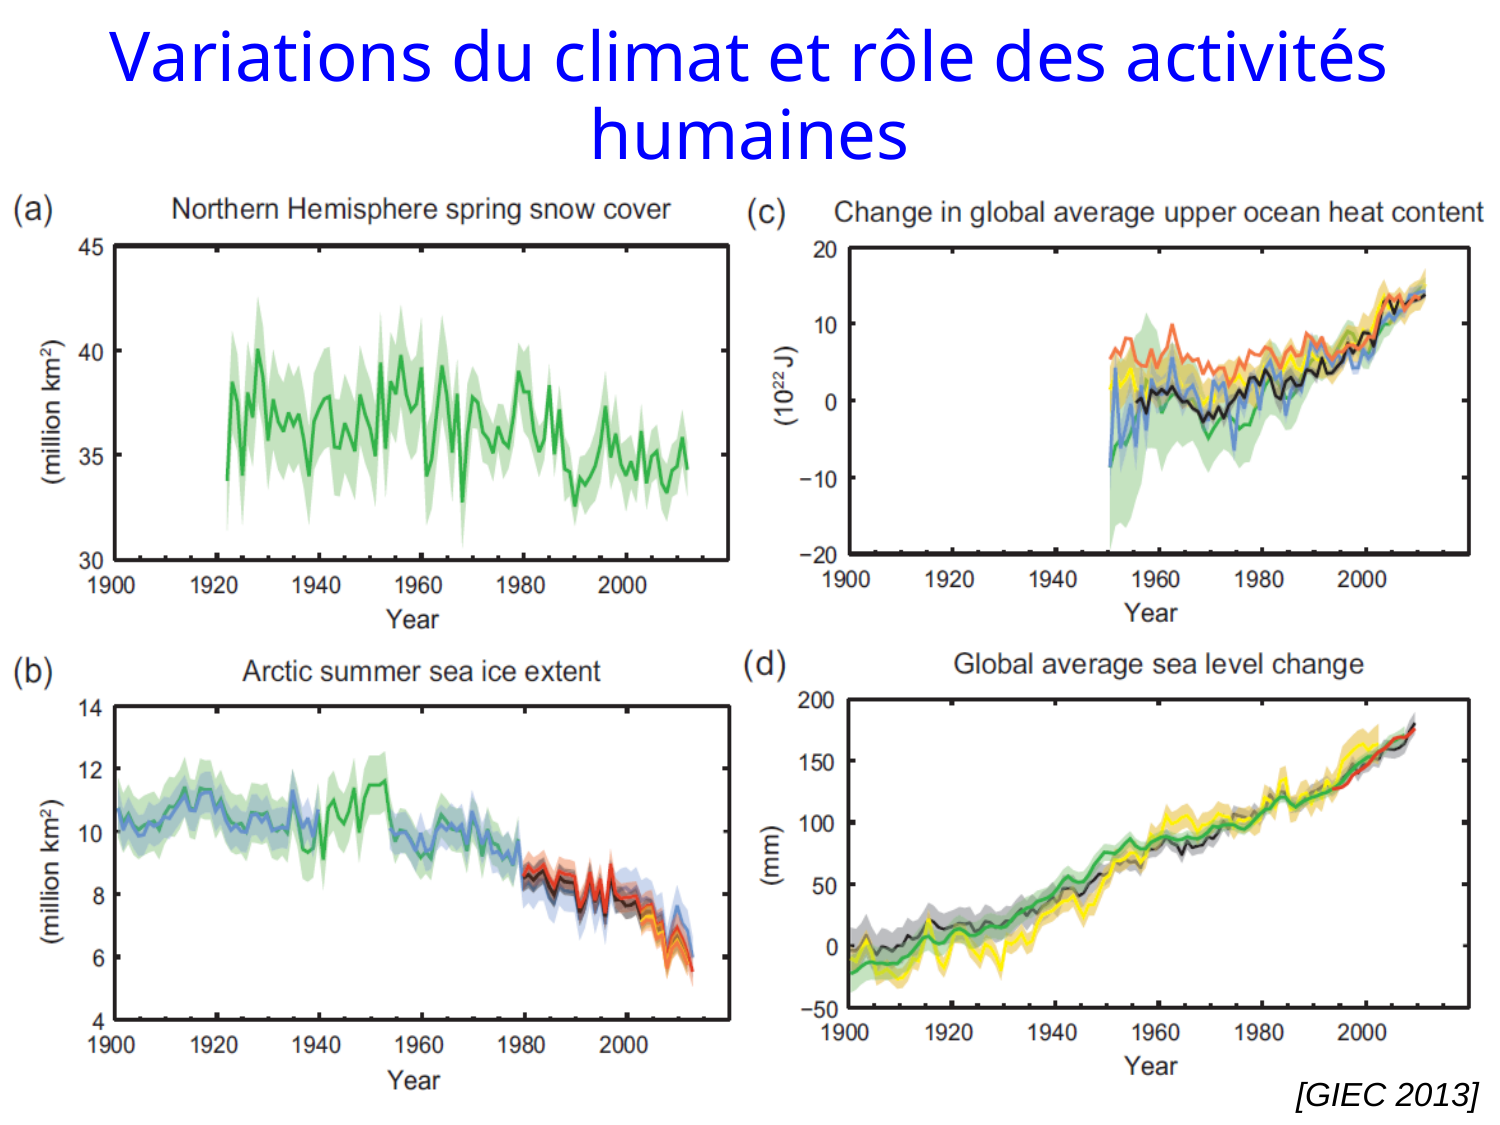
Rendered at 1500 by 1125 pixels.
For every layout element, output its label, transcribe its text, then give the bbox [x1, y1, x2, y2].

picture [740, 190, 1489, 1083]
title Variations du climat et rôle des activités humaines [74, 15, 1425, 184]
text_box [GIEC 2013] [1163, 1068, 1494, 1121]
picture [0, 181, 739, 1095]
